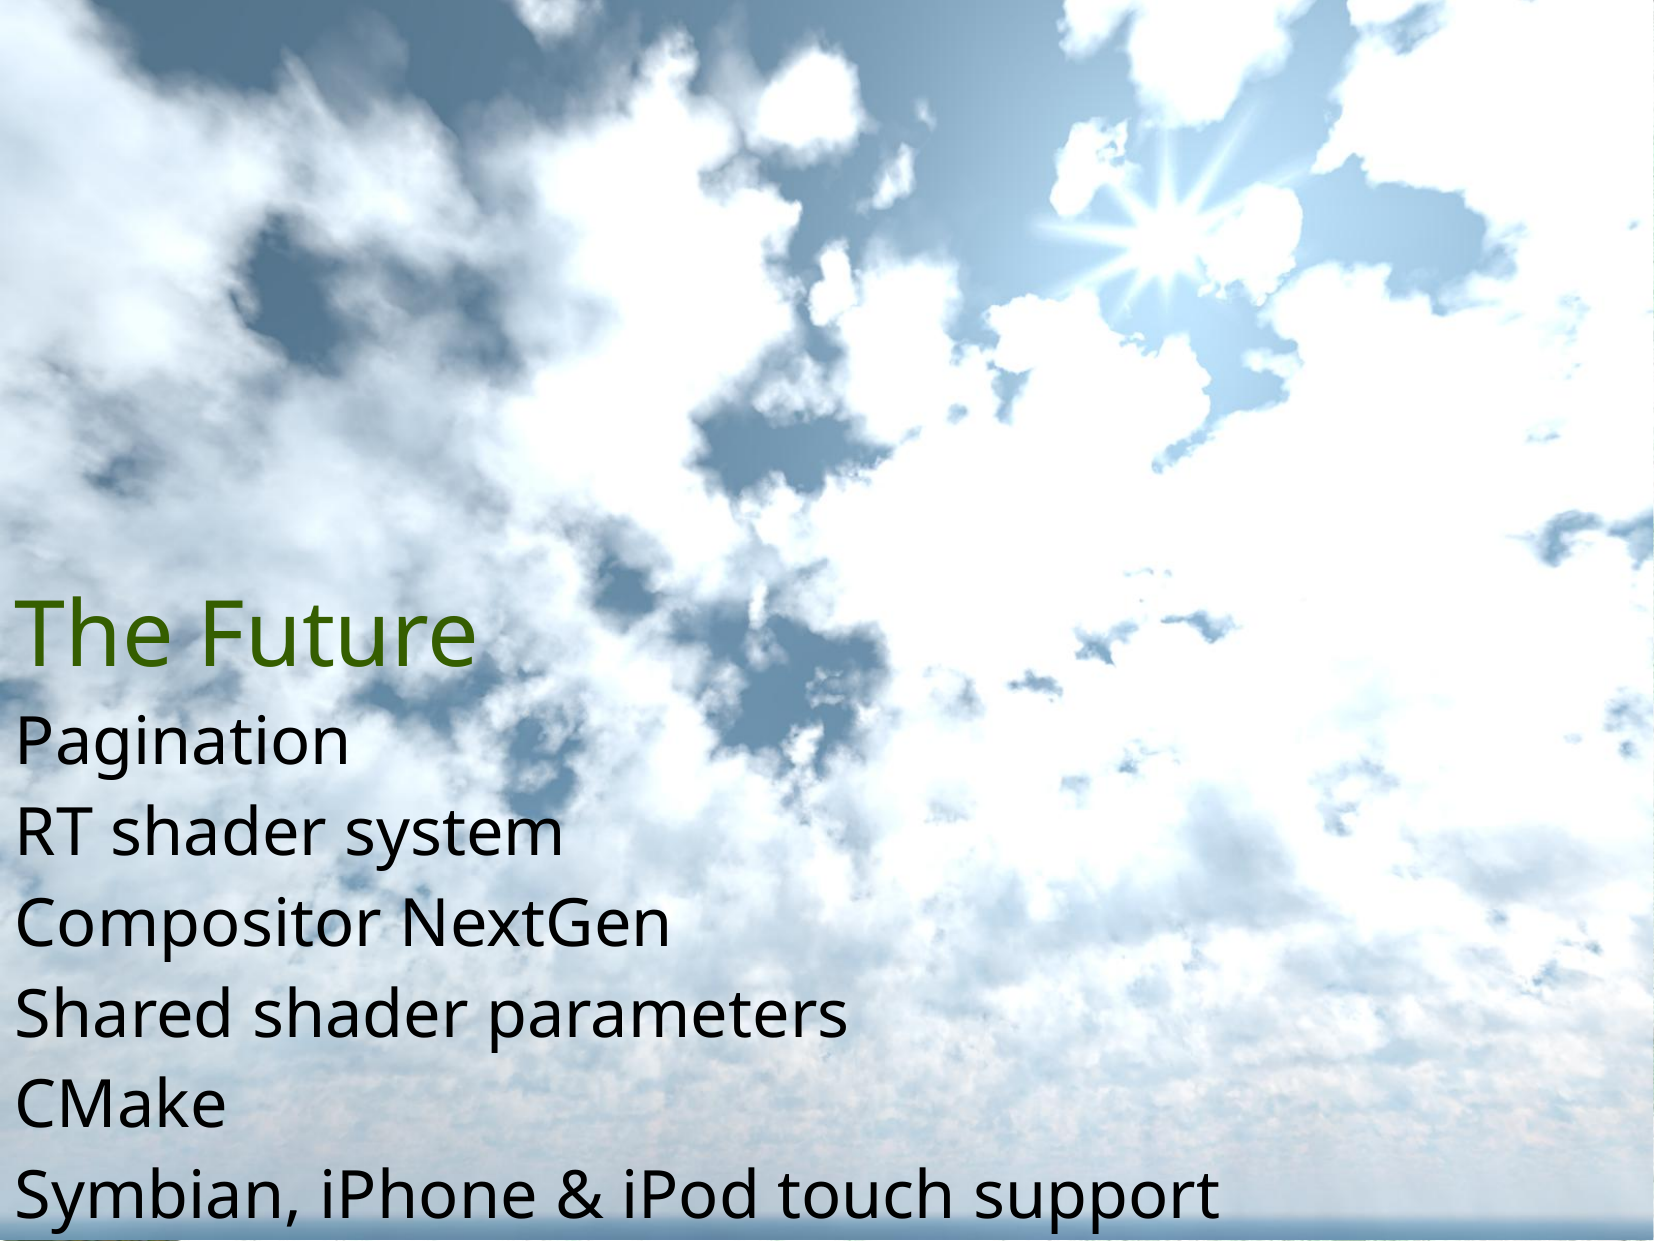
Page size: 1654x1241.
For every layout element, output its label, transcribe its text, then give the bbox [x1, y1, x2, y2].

picture [0, 0, 1654, 1241]
text_box The Future Pagination RT shader system Compositor NextGen Shared shader parameters CMake Symbian, iPhone & iPod touch support .... [0, 561, 1527, 1241]
